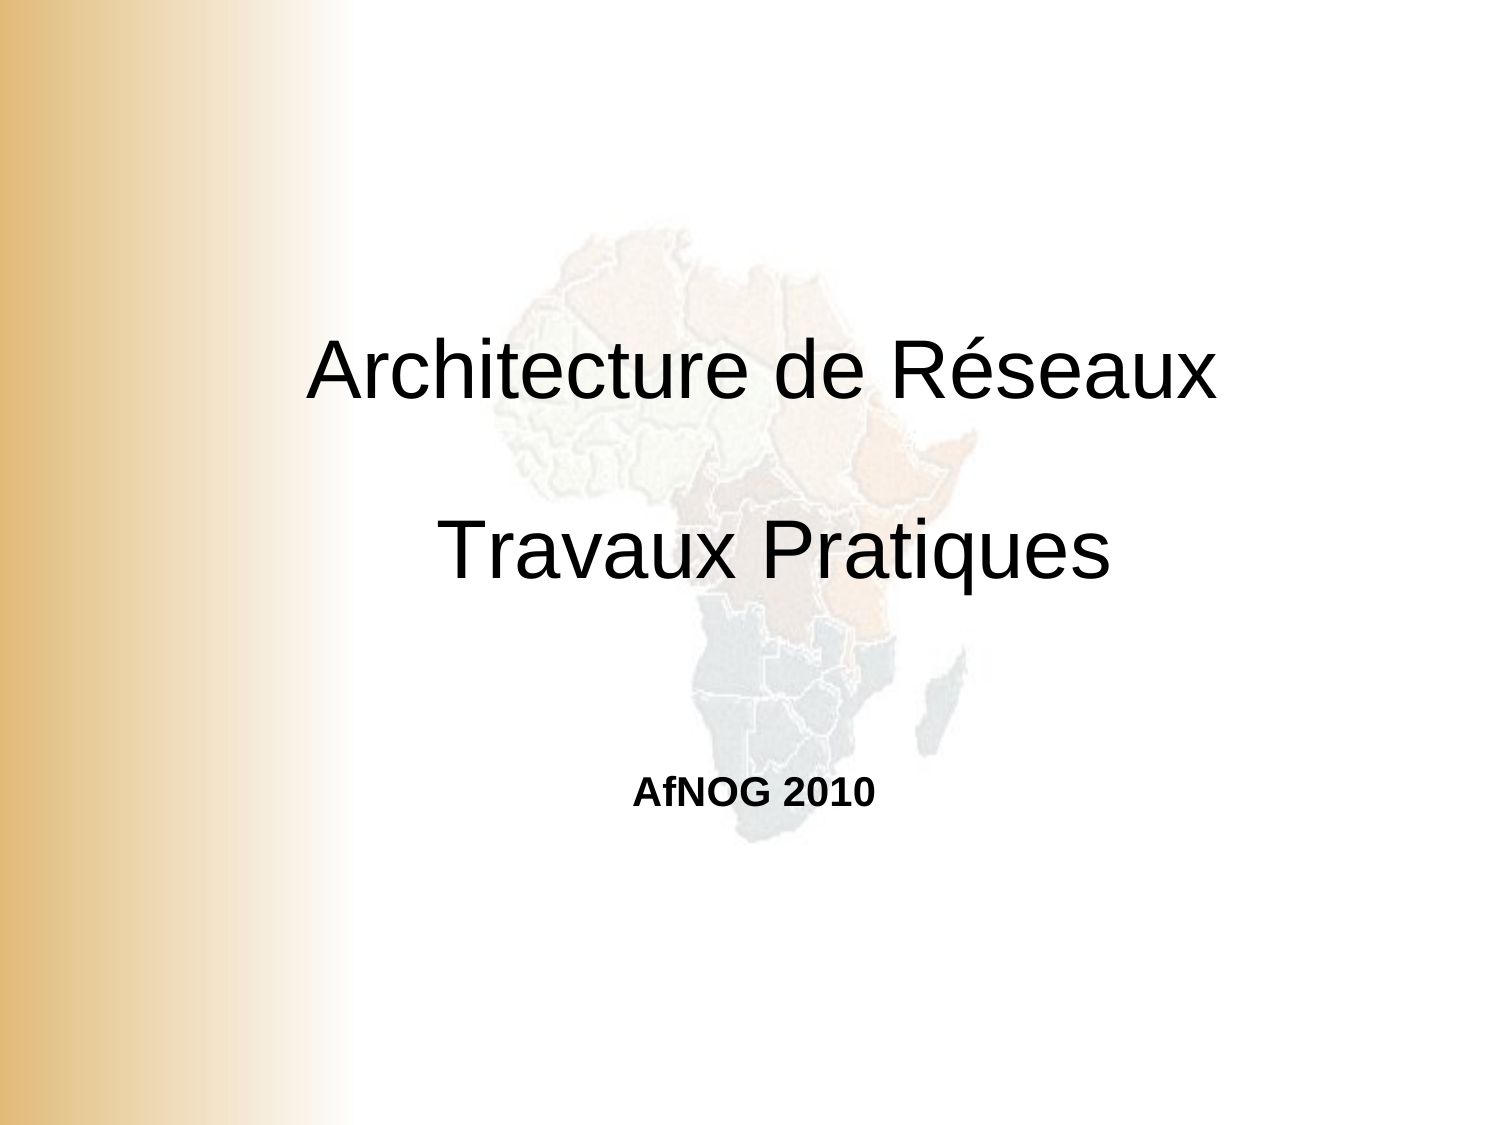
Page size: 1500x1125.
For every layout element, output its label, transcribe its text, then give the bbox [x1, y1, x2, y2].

subtitle AfNOG 2010 [70, 687, 1439, 817]
title Architecture de Réseaux Travaux Pratiques [134, 244, 1415, 678]
